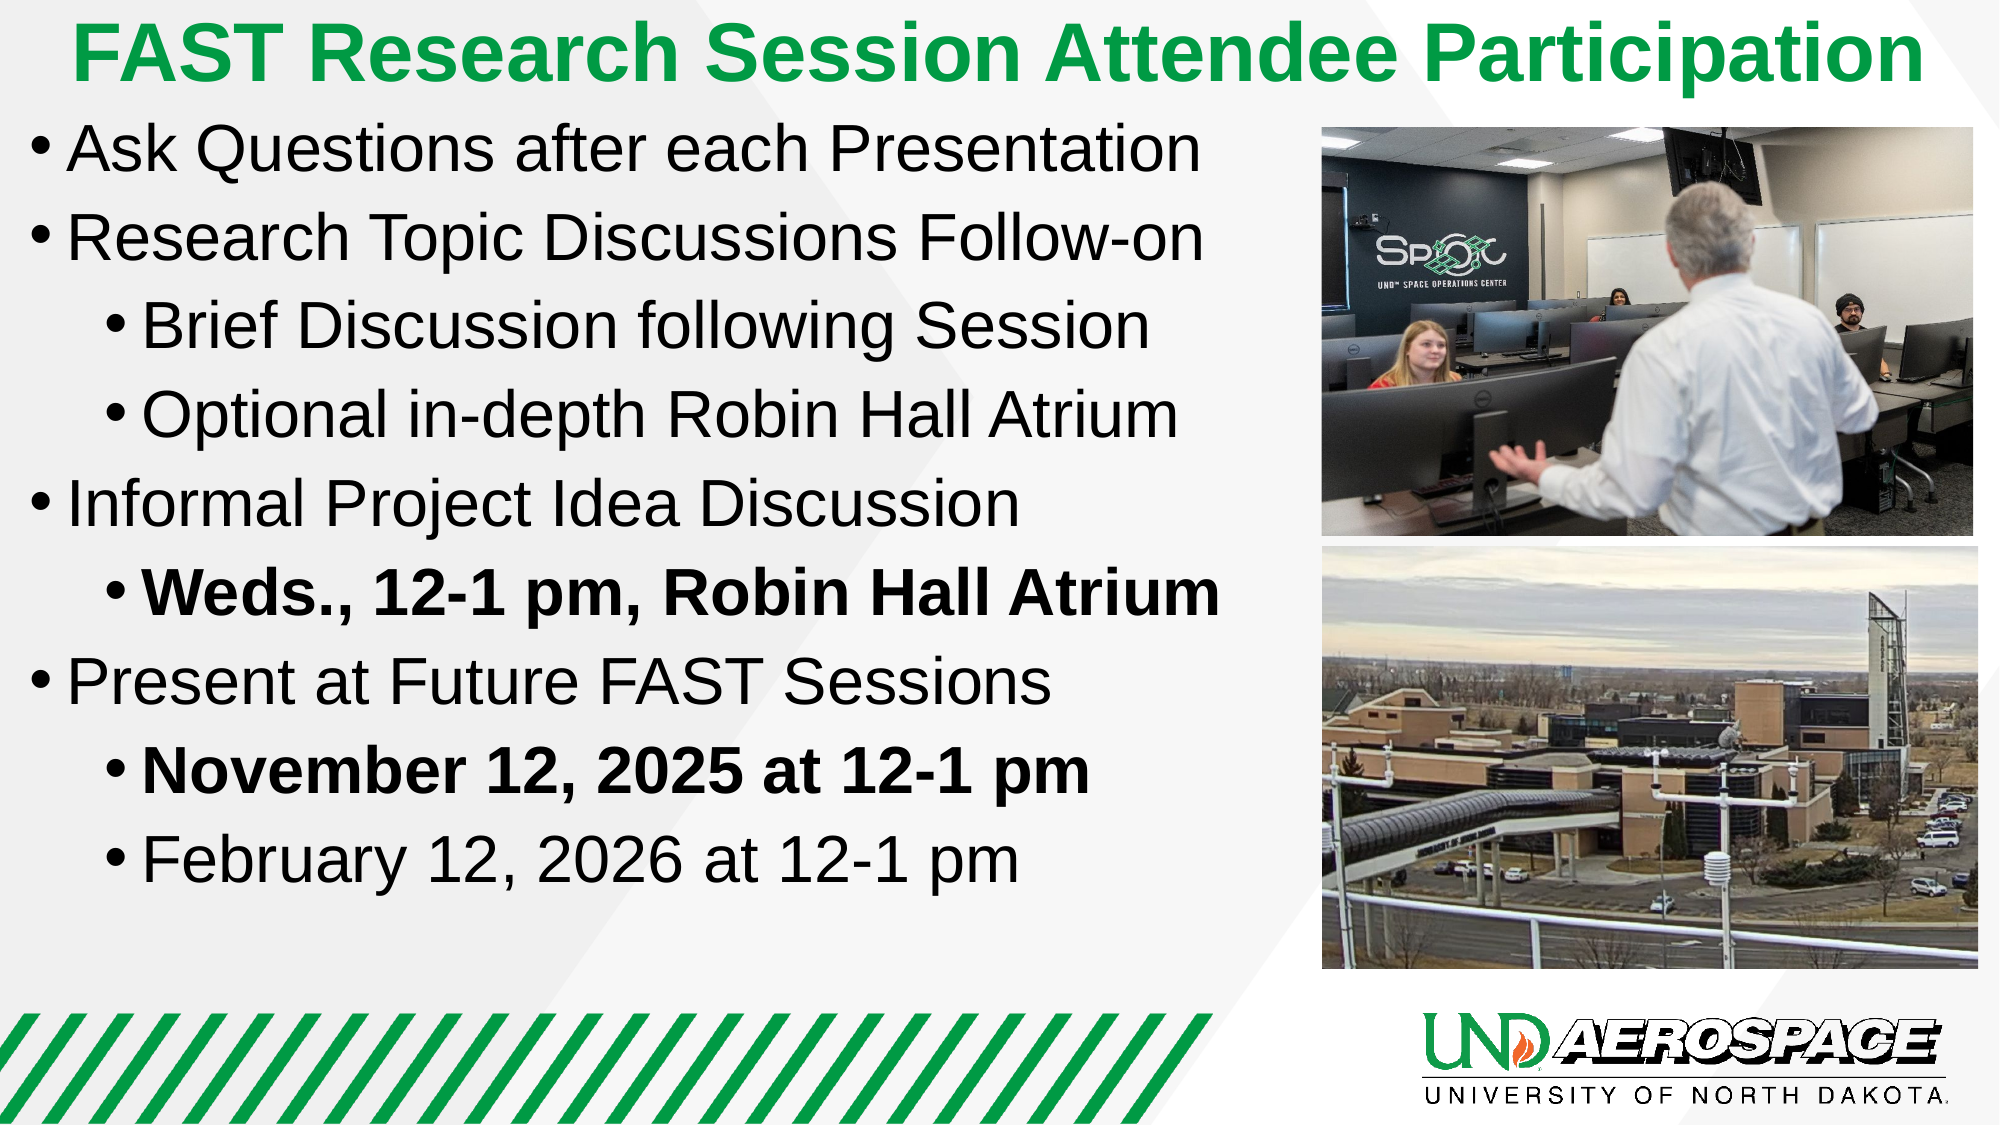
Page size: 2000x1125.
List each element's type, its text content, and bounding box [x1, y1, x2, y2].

text_box FAST Research Session Attendee Participation [0, 0, 2000, 96]
picture [0, 96, 2000, 1125]
text_box Ask Questions after each Presentation Research Topic Discussions Follow-on Brief Discussion following Session Optional in-depth Robin Hall Atrium Informal Project Idea Discussion Weds., 12-1 pm, Robin Hall Atrium Present at Future FAST Sessions November 12, 2025 at 12-1 pm February 12, 2026 at 12-1 pm [14, 97, 1313, 1012]
